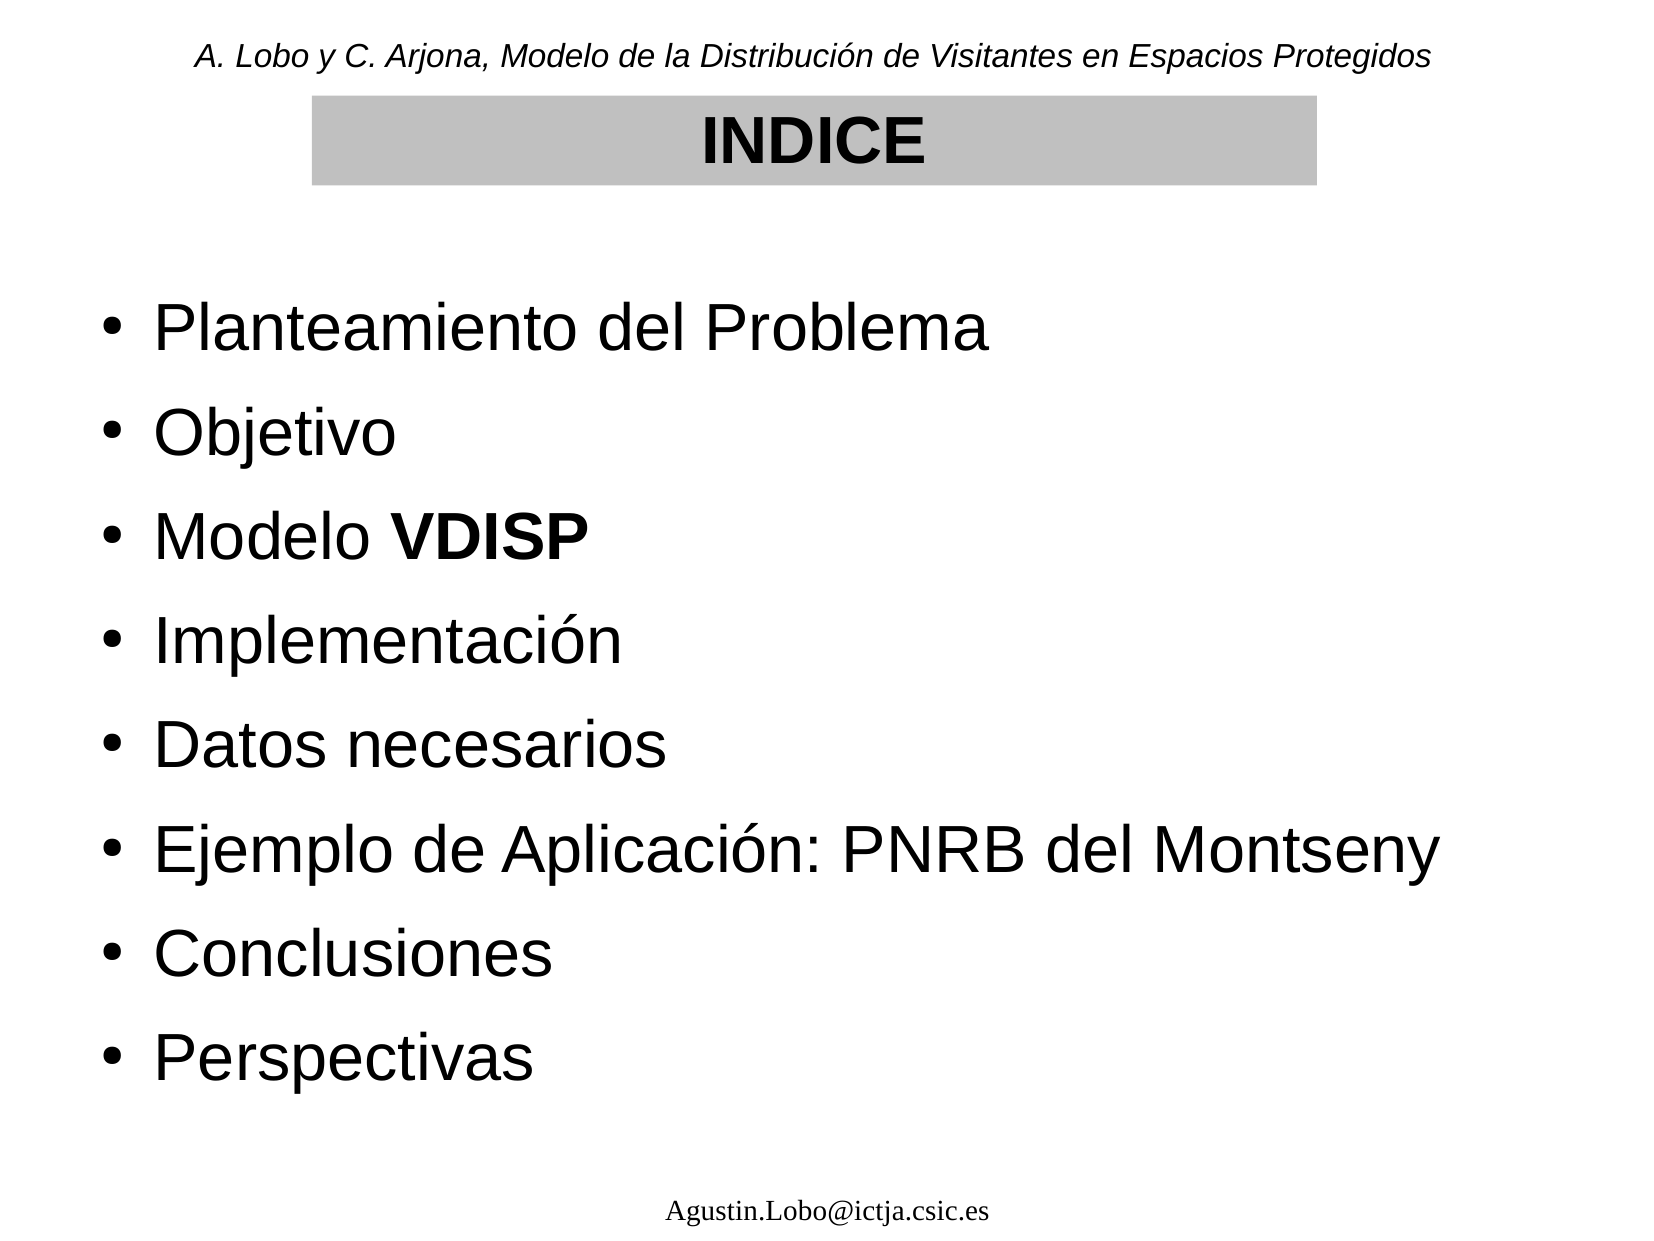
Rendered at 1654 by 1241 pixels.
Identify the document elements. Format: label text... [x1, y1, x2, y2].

list Planteamiento del Problema Objetivo Modelo VDISP Implementación Datos necesarios Ejemplo de Aplicación: PNRB del Montseny Conclusiones Perspectivas [82, 290, 1538, 1036]
text_box INDICE [311, 95, 1317, 186]
